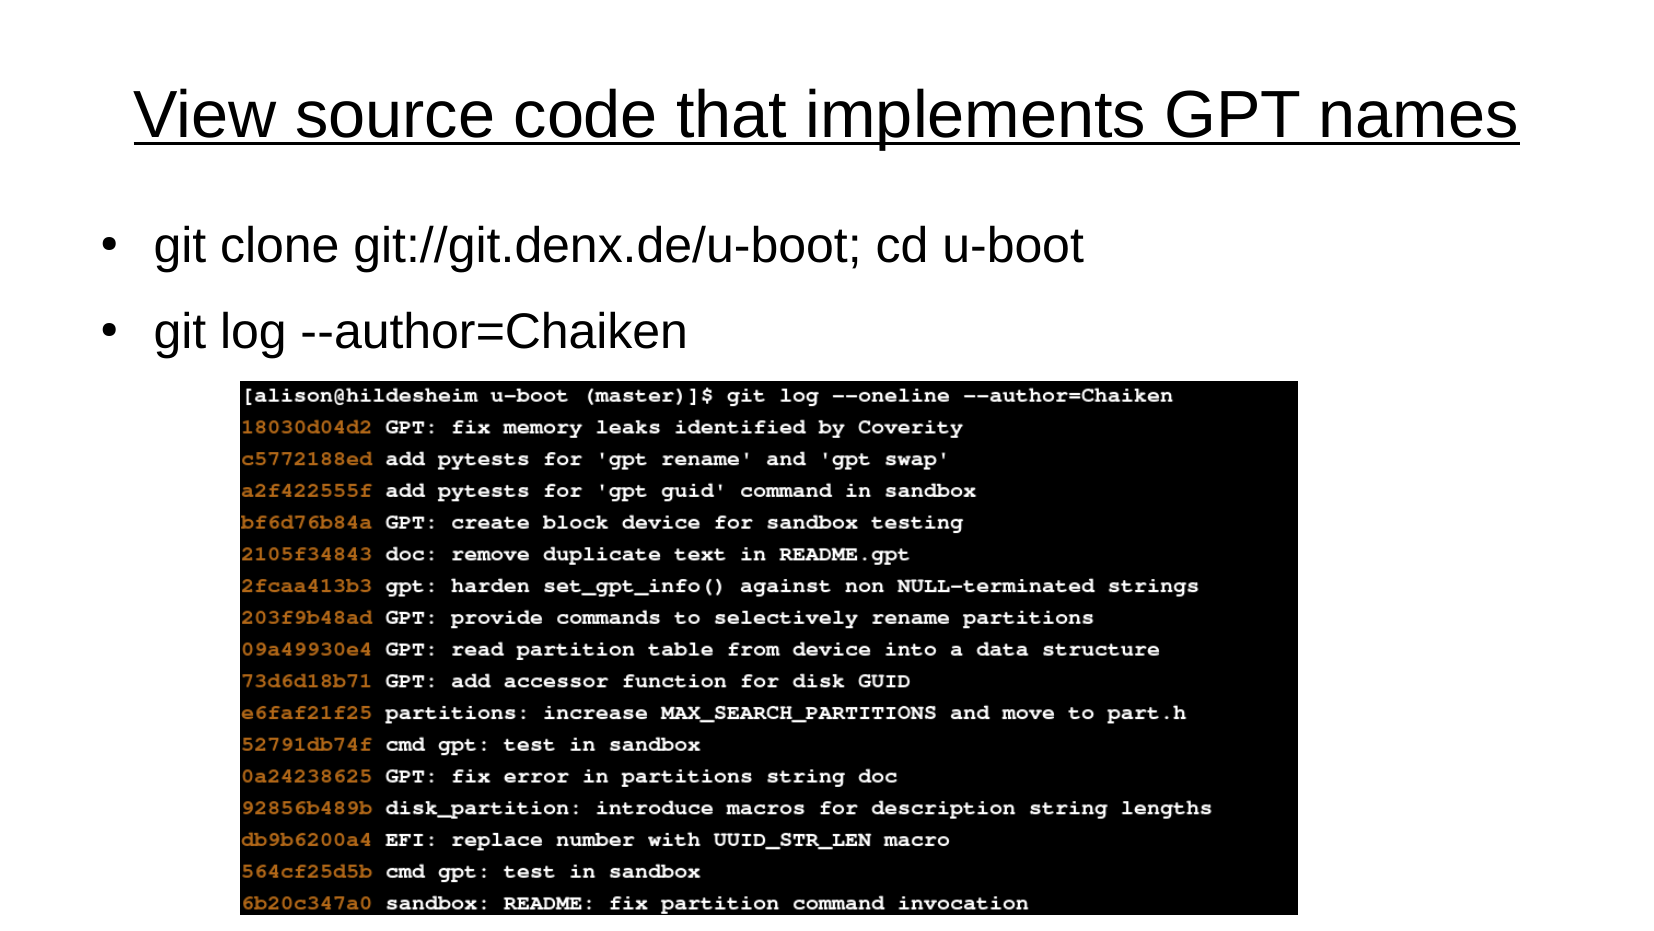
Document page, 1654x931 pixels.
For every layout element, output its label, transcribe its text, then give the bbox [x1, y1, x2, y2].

title View source code that implements GPT names [82, 37, 1571, 193]
picture [240, 758, 1298, 916]
list git clone git://git.denx.de/u-boot; cd u-boot git log --author=Chaiken [82, 217, 1571, 758]
